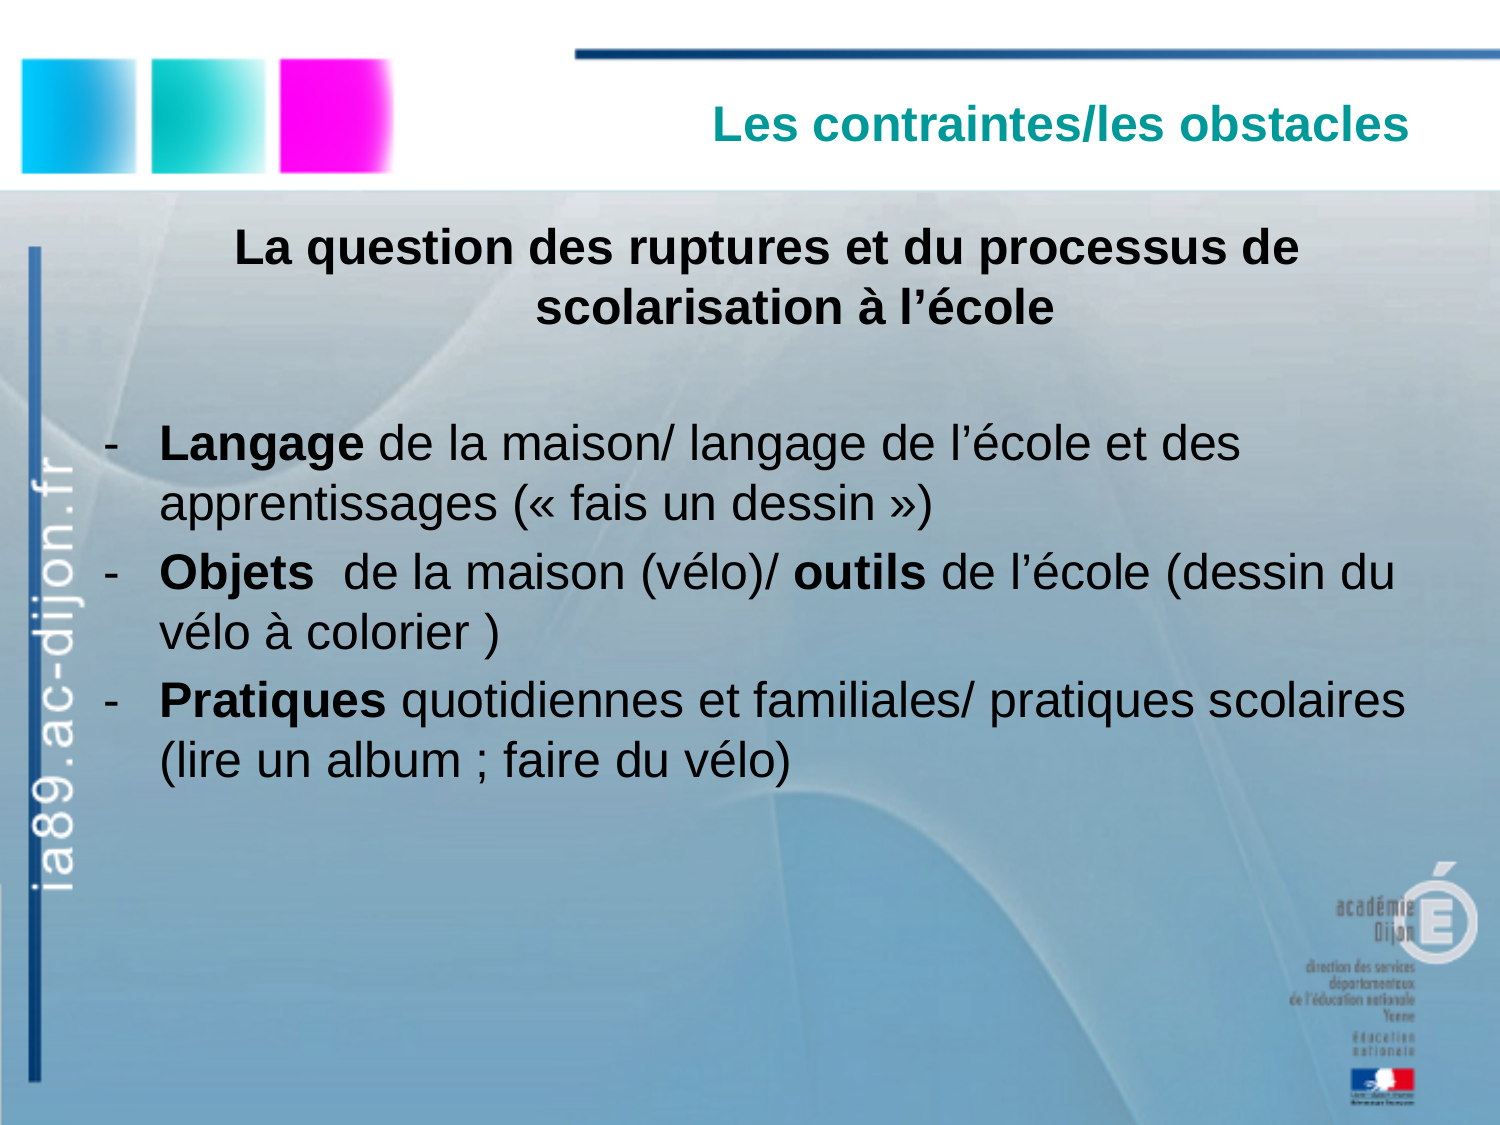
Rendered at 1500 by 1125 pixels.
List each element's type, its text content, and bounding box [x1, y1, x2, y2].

text_box La question des ruptures et du processus de scolarisation à l’école - Langage de la maison/ langage de l’école et des apprentissages (« fais un dessin ») - Objets de la maison (vélo)/ outils de l’école (dessin du vélo à colorier ) - Pratiques quotidiennes et familiales/ pratiques scolaires (lire un album ; faire du vélo) [88, 206, 1447, 795]
title Les contraintes/les obstacles [454, 42, 1426, 200]
picture [0, 0, 1500, 1125]
